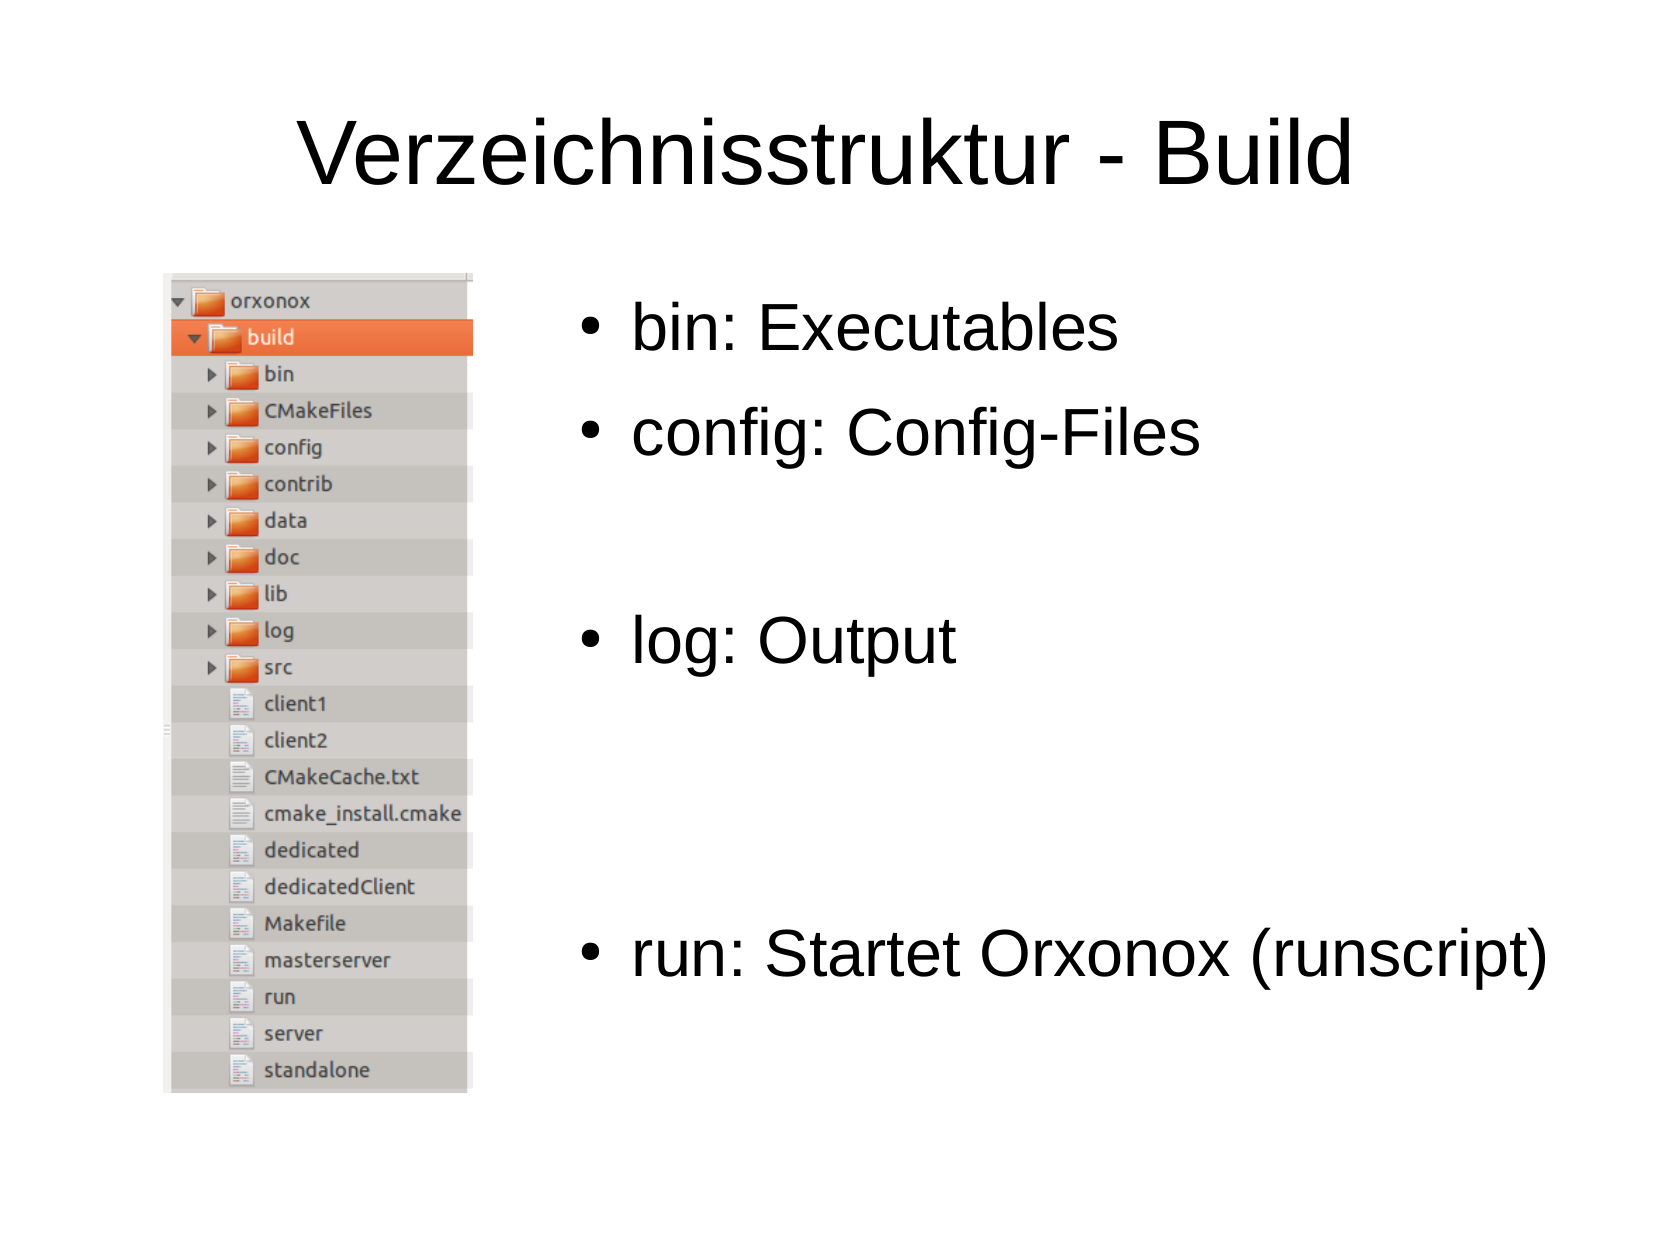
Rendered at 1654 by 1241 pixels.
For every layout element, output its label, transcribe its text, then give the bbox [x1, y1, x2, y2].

list bin: Executables config: Config-Files log: Output run: Startet Orxonox (runscript) [561, 290, 1572, 1109]
title Verzeichnisstruktur - Build [82, 49, 1571, 257]
picture [163, 273, 473, 1093]
